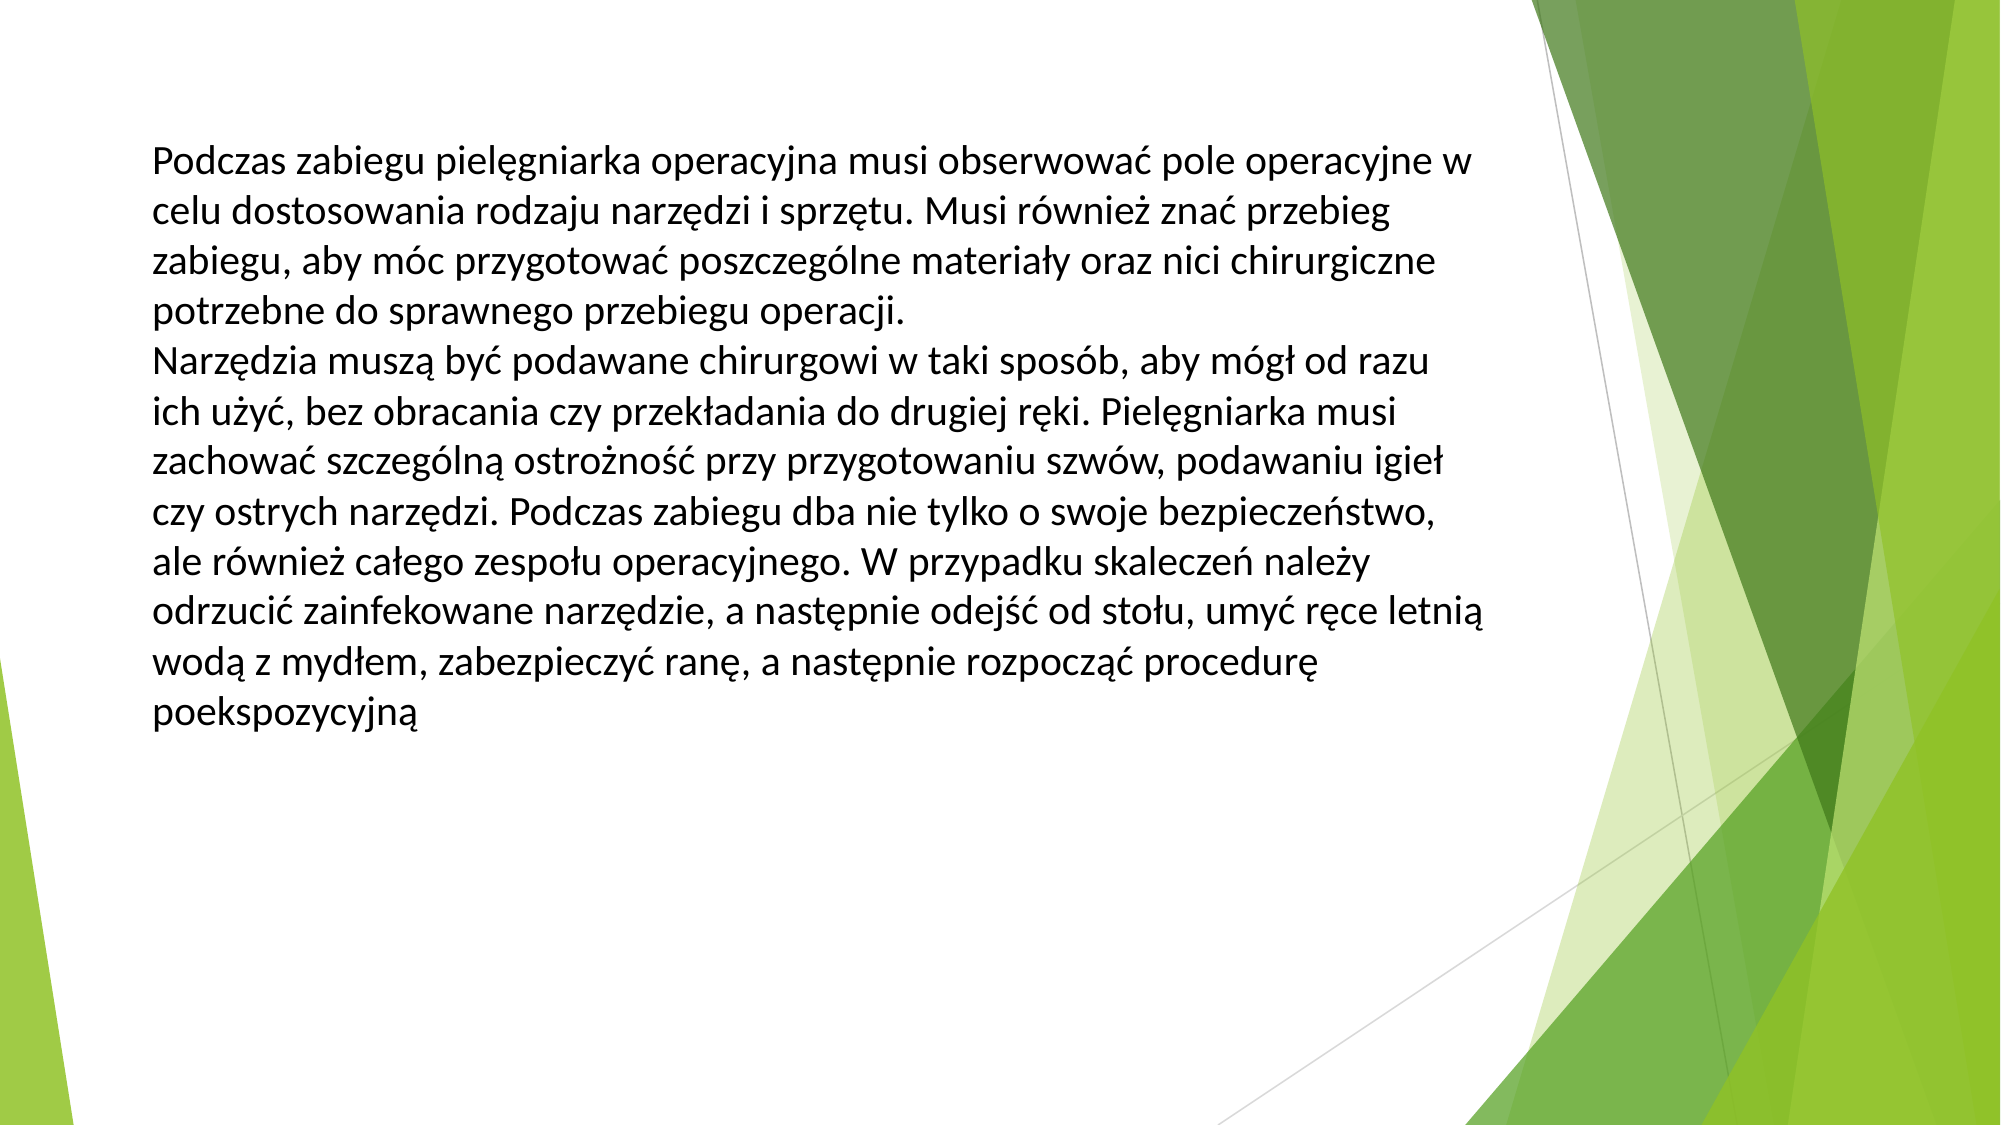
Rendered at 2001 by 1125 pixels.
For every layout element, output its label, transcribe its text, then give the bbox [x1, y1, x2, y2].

text_box Podczas zabiegu pielęgniarka operacyjna musi obserwować pole operacyjne w celu dostosowania rodzaju narzędzi i sprzętu. Musi również znać przebieg zabiegu, aby móc przygotować poszczególne materiały oraz nici chirurgiczne potrzebne do sprawnego przebiegu operacji. Narzędzia muszą być podawane chirurgowi w taki sposób, aby mógł od razu ich użyć, bez obracania czy przekładania do drugiej ręki. Pielęgniarka musi zachować szczególną ostrożność przy przygotowaniu szwów, podawaniu igieł czy ostrych narzędzi. Podczas zabiegu dba nie tylko o swoje bezpieczeństwo, ale również całego zespołu operacyjnego. W przypadku skaleczeń należy odrzucić zainfekowane narzędzie, a następnie odejść od stołu, umyć ręce letnią wodą z mydłem, zabezpieczyć ranę, a następnie rozpocząć procedurę poekspozycyjną [137, 125, 1501, 747]
